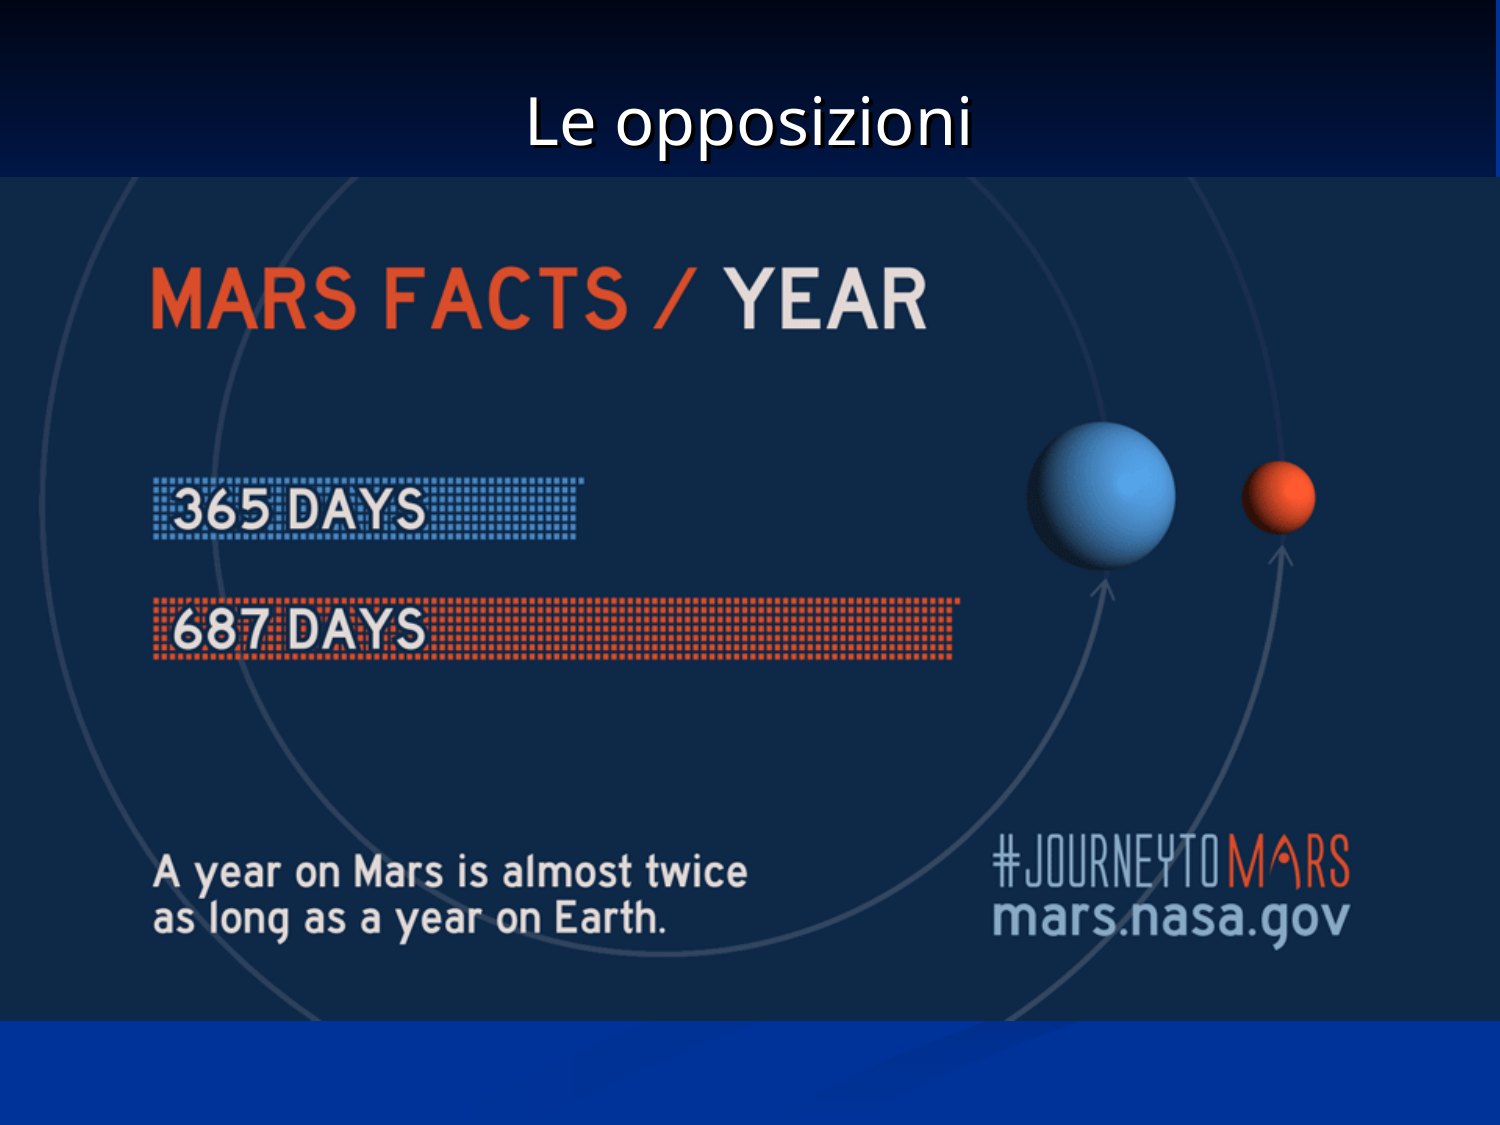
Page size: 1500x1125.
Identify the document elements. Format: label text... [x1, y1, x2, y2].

text_box Le opposizioni [35, 70, 1465, 177]
picture [0, 177, 1500, 1021]
